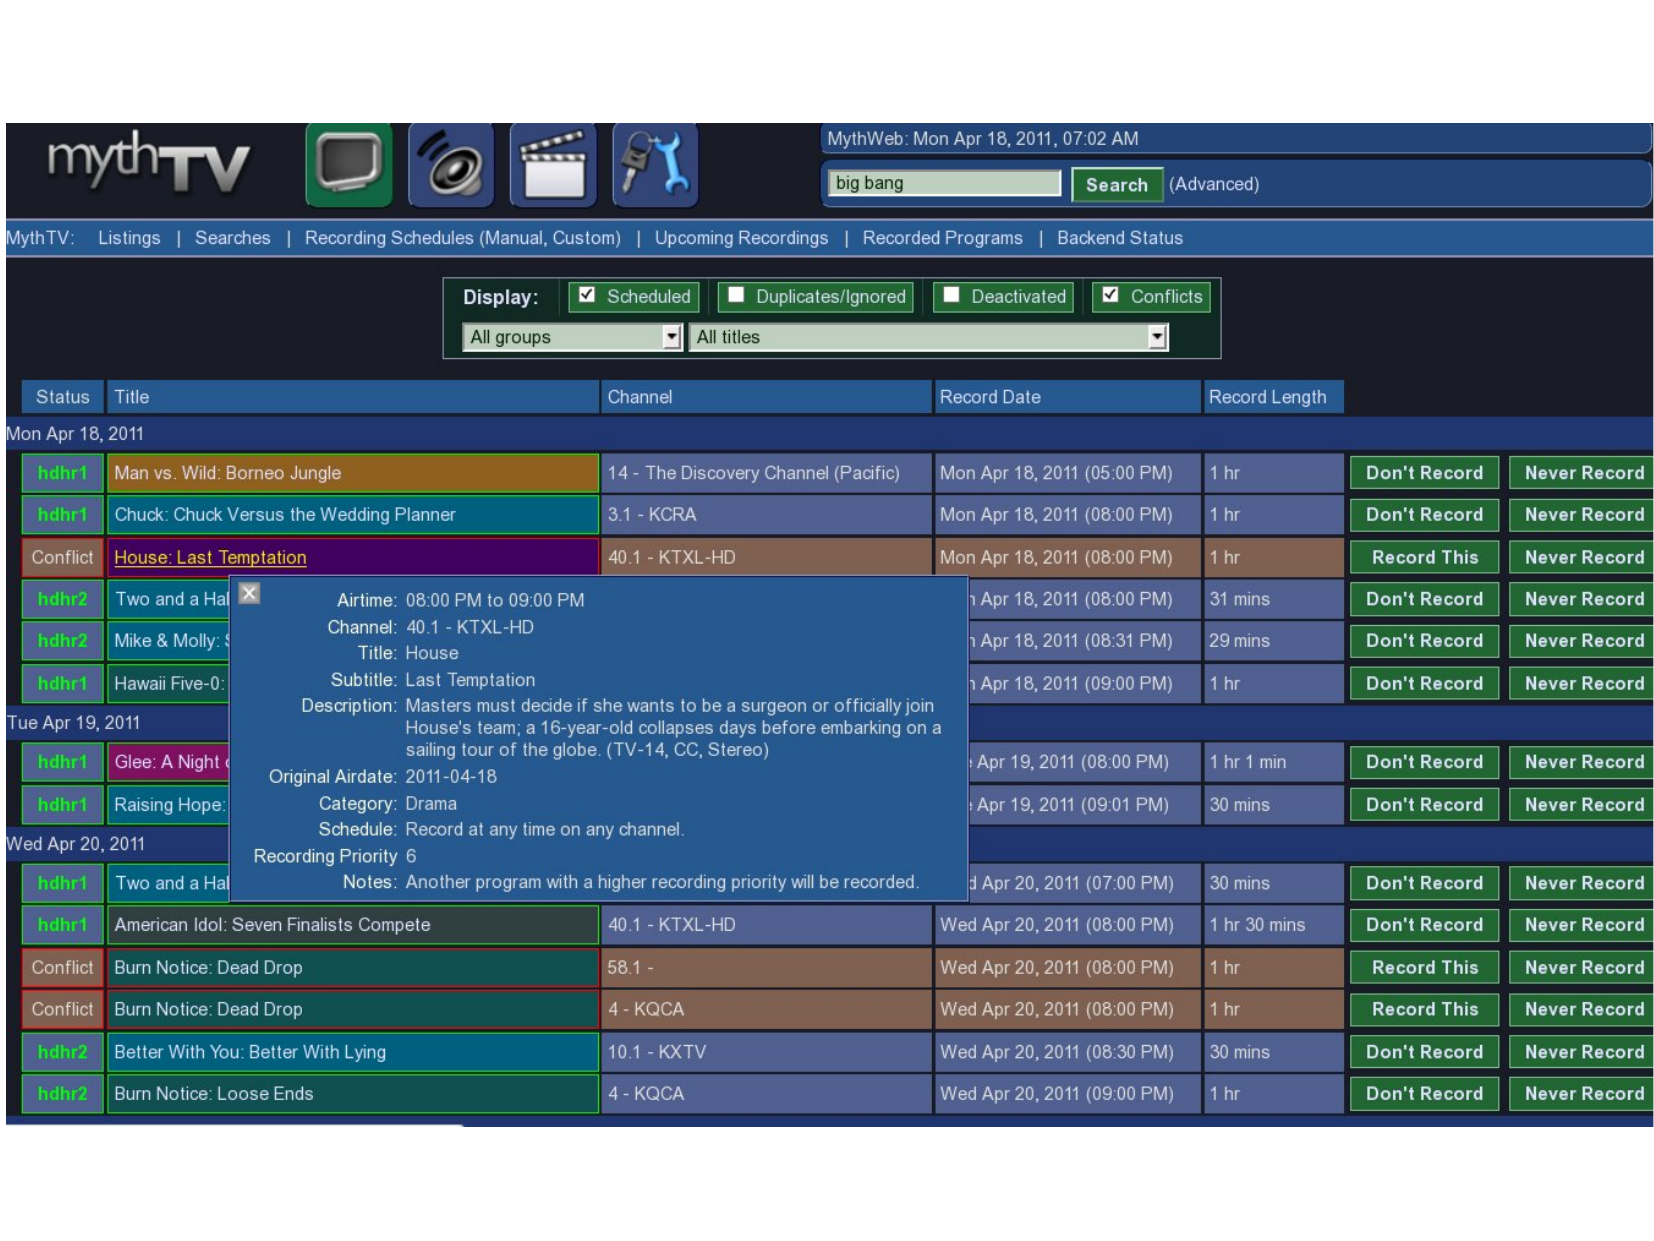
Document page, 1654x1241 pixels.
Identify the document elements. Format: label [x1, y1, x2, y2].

picture [6, 123, 1654, 1127]
